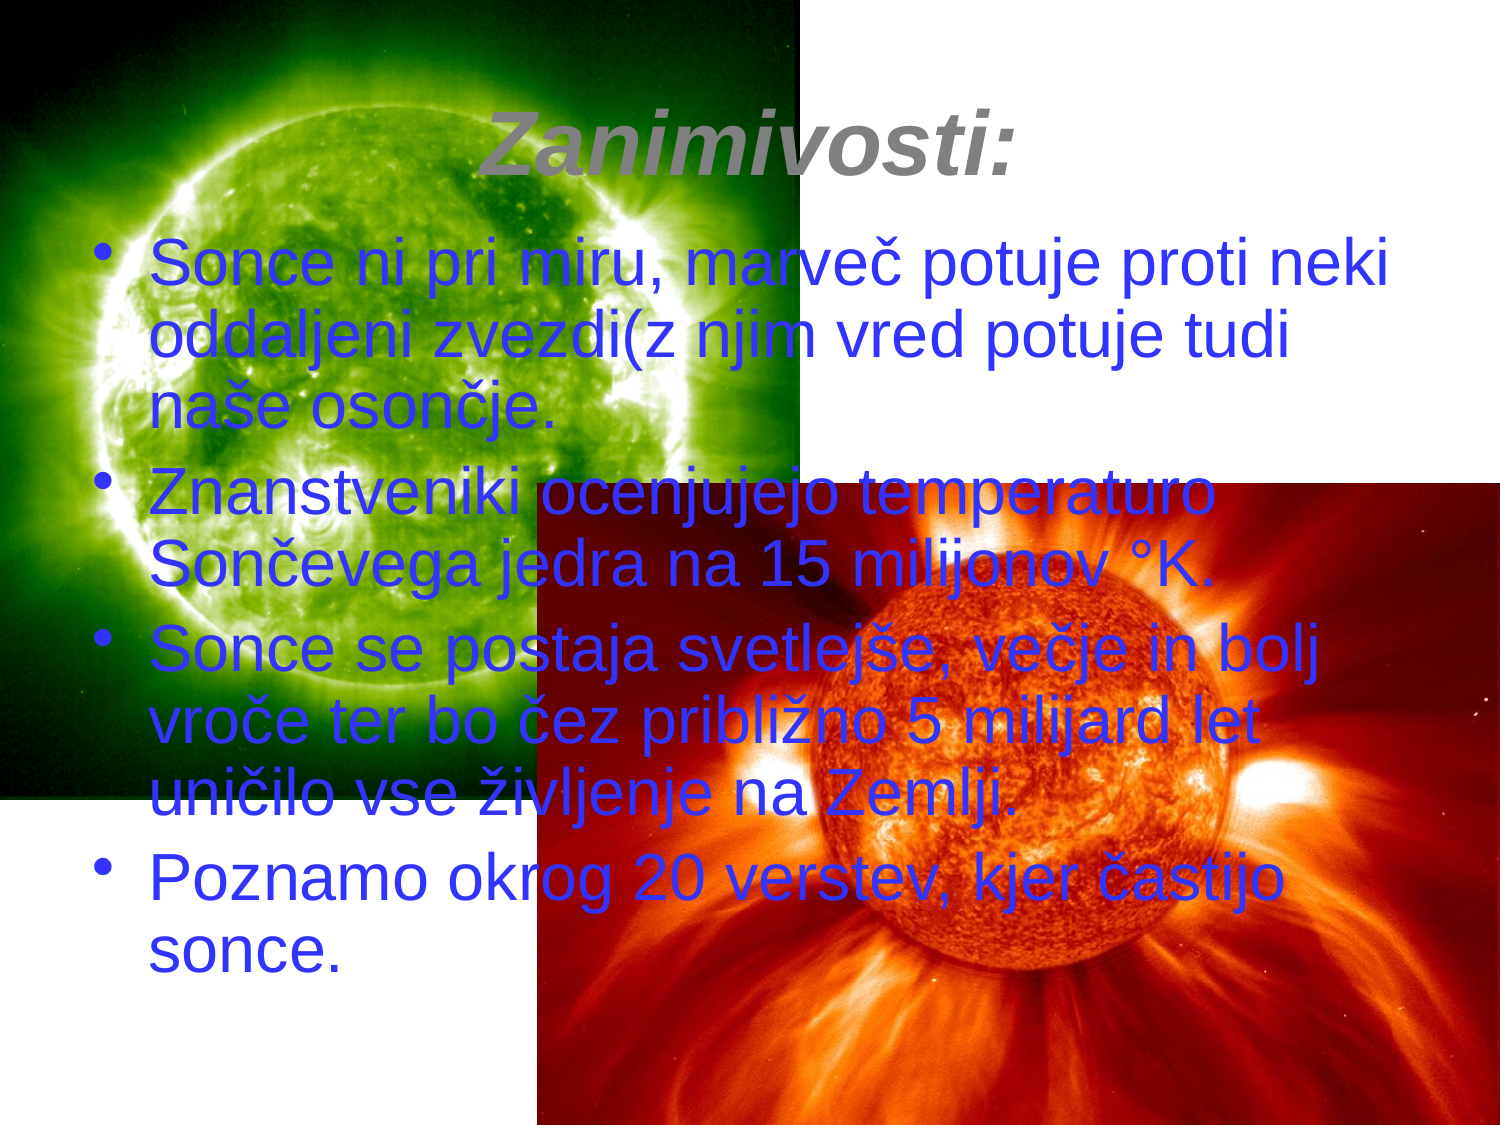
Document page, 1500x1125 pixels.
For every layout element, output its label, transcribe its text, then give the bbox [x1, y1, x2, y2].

list Sonce ni pri miru, marveč potuje proti neki oddaljeni zvezdi(z njim vred potuje tudi naše osončje. Znanstveniki ocenjujejo temperaturo Sončevega jedra na 15 milijonov °K. Sonce se postaja svetlejše, večje in bolj vroče ter bo čez približno 5 milijard let uničilo vse življenje na Zemlji. Poznamo okrog 20 verstev, kjer častijo sonce. [76, 220, 1427, 1059]
title Zanimivosti: [75, 45, 1425, 233]
picture [0, 0, 800, 800]
picture [537, 483, 1500, 1125]
